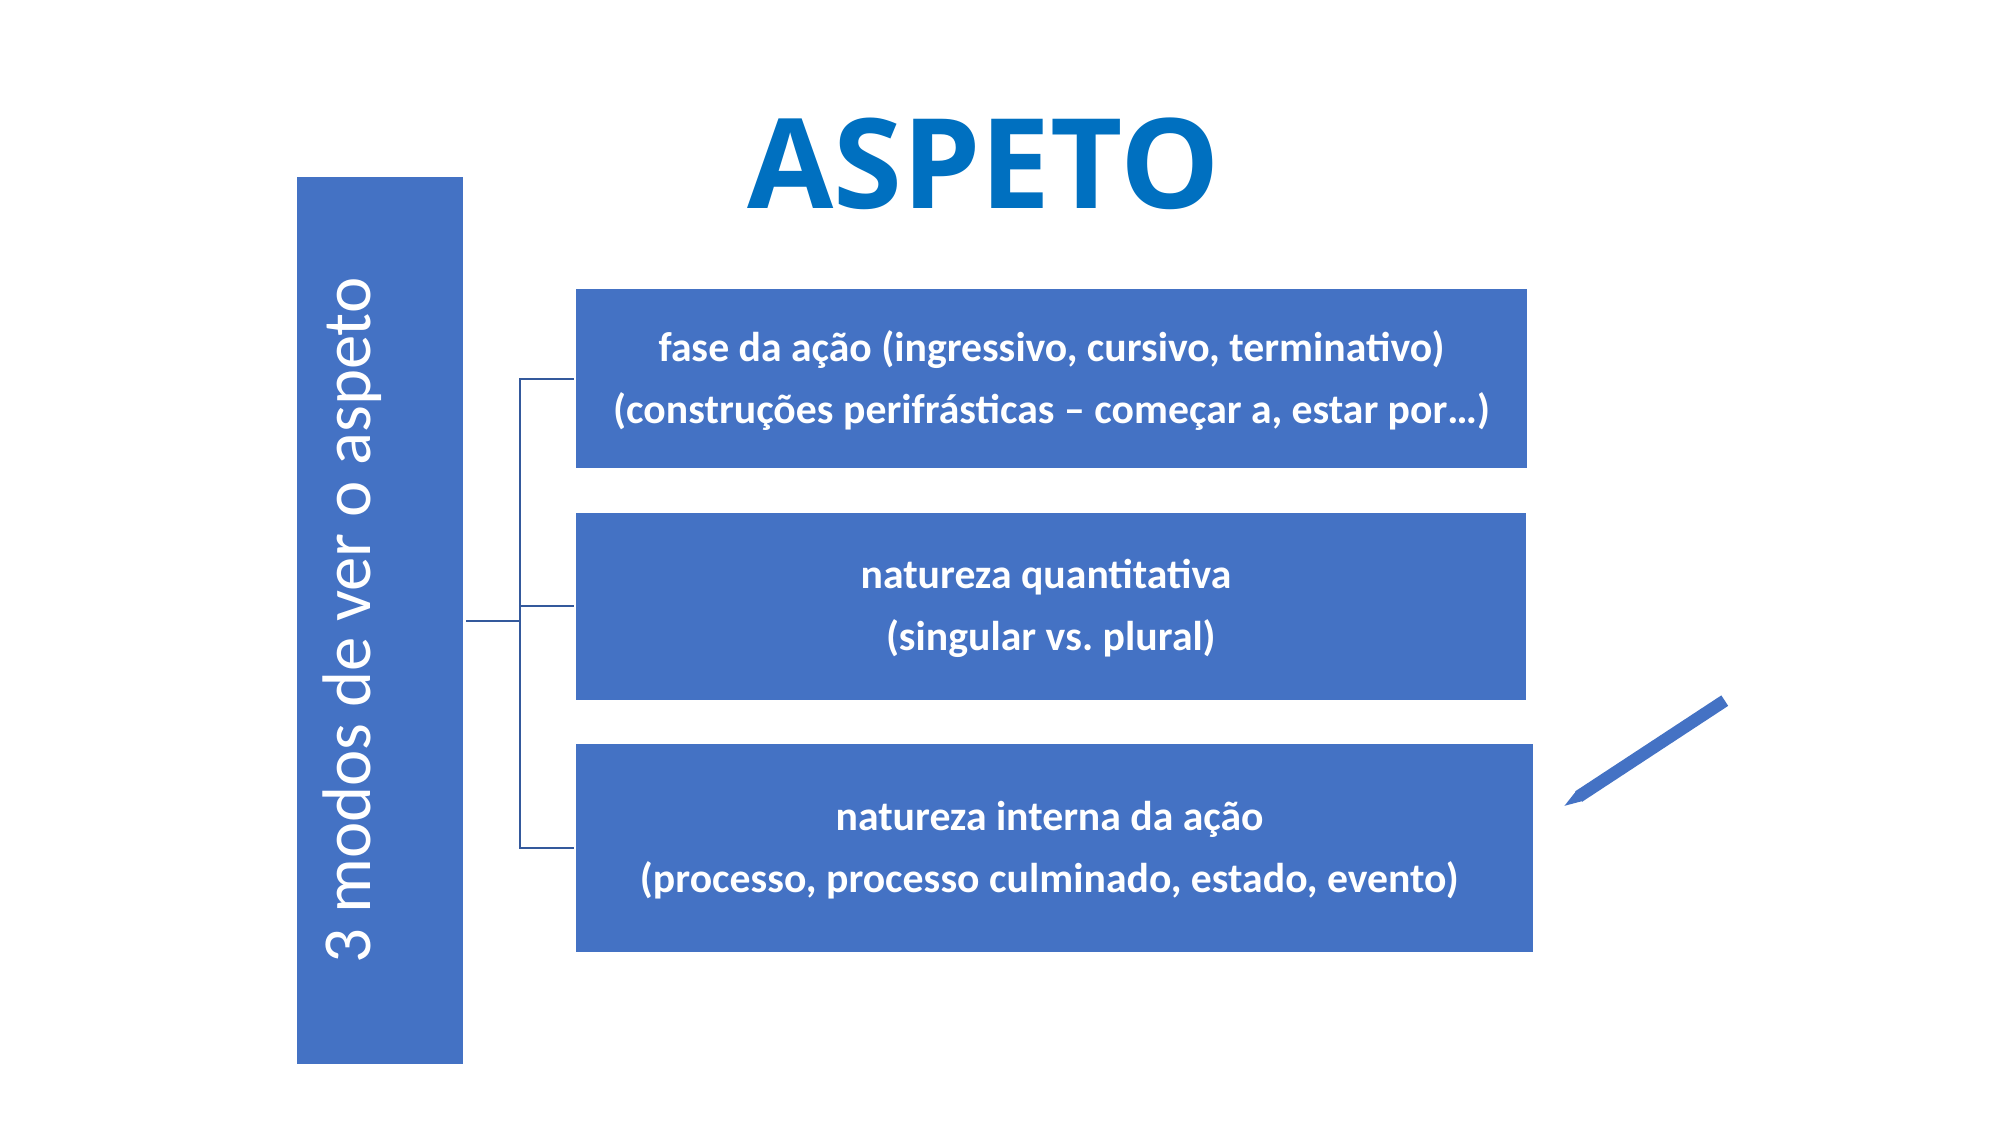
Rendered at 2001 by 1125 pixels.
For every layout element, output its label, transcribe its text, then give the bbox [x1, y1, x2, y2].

text_box 3 modos de ver o aspeto [295, 176, 465, 1066]
text_box fase da ação (ingressivo, cursivo, terminativo) (construções perifrásticas – começar a, estar por…) [575, 288, 1529, 470]
text_box natureza interna da ação (processo, processo culminado, estado, evento) [575, 742, 1534, 954]
text_box natureza quantitativa (singular vs. plural) [575, 511, 1527, 701]
title ASPETO [137, 59, 1863, 278]
